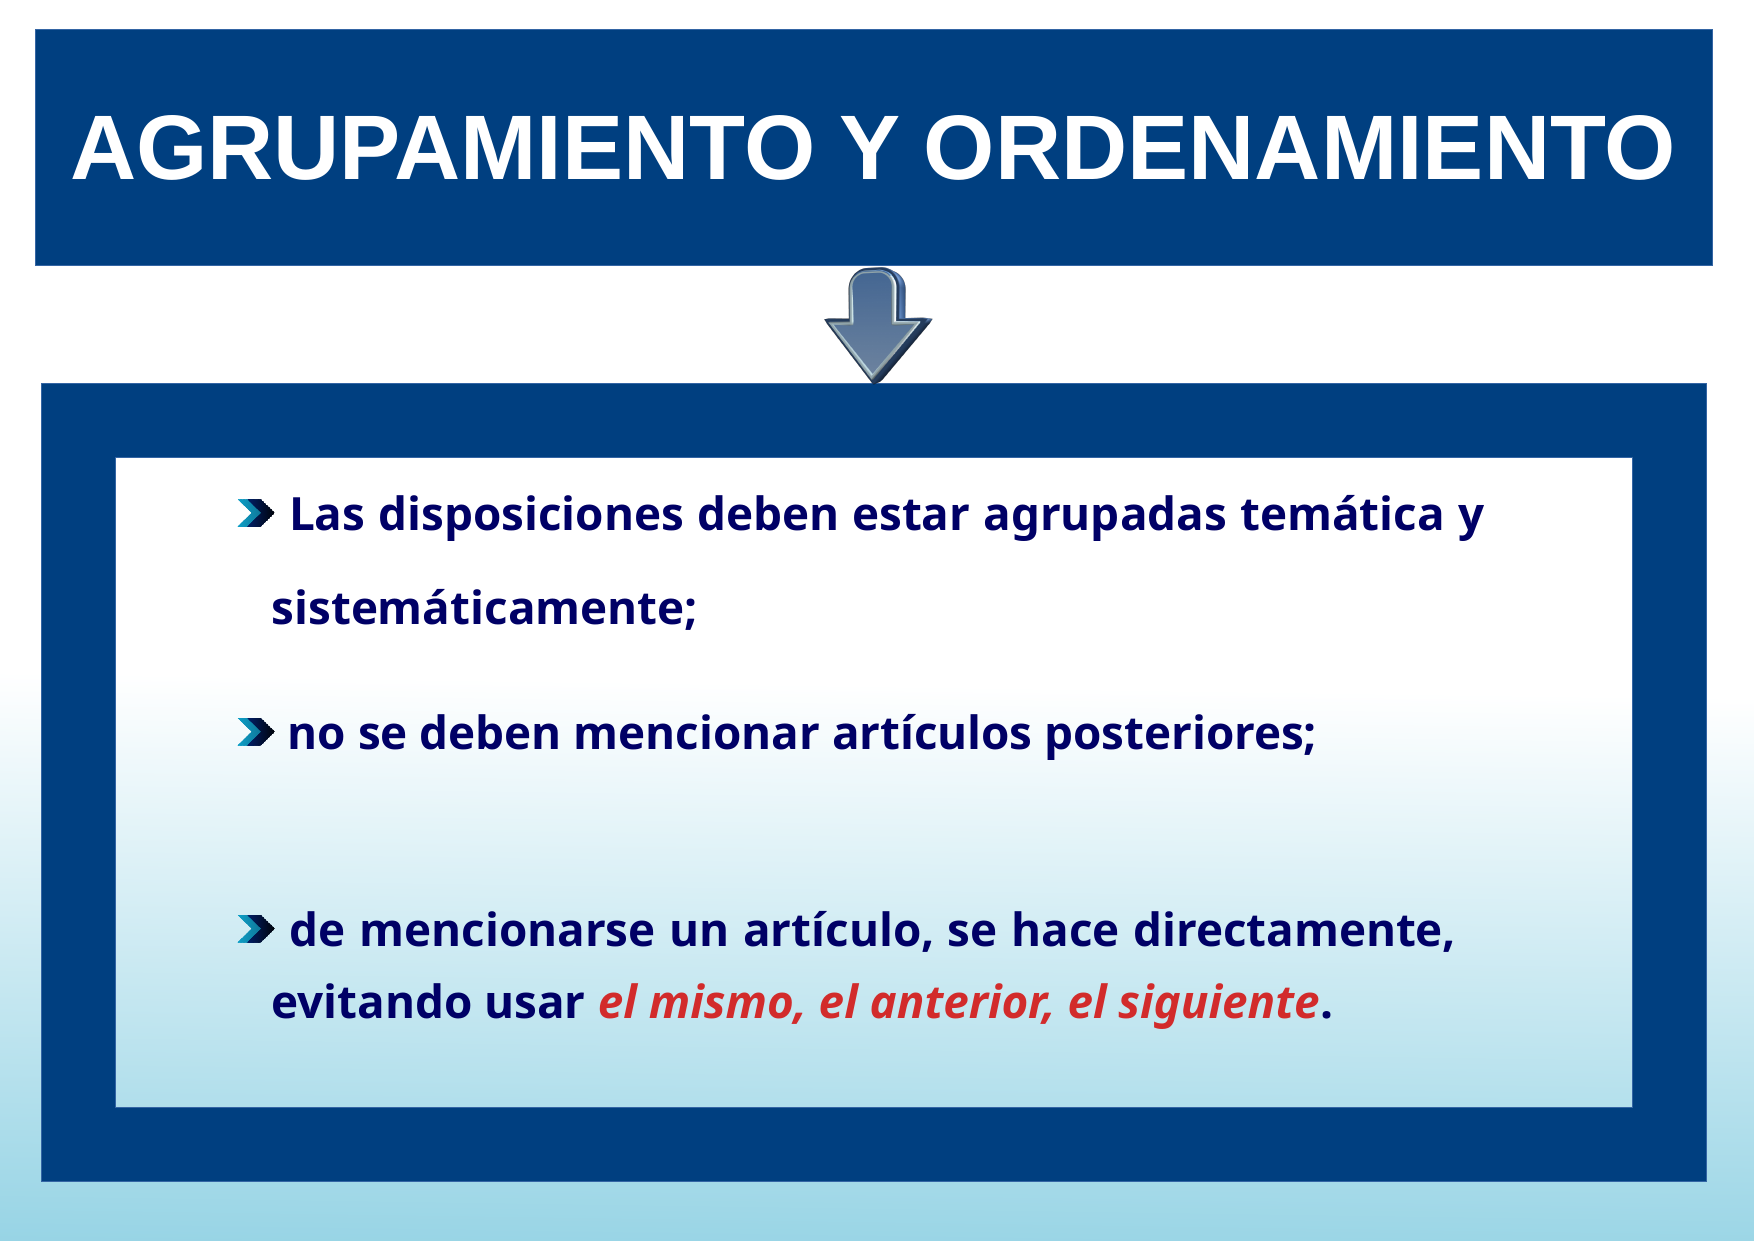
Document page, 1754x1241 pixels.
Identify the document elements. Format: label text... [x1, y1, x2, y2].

text_box Las disposiciones deben estar agrupadas temática y sistemáticamente; no se deben mencionar artículos posteriores; de mencionarse un artículo, se hace directamente, evitando usar el mismo, el anterior, el siguiente. [165, 455, 1583, 1164]
text_box AGRUPAMIENTO Y ORDENAMIENTO [35, 29, 1713, 266]
text_box [41, 383, 1707, 1182]
